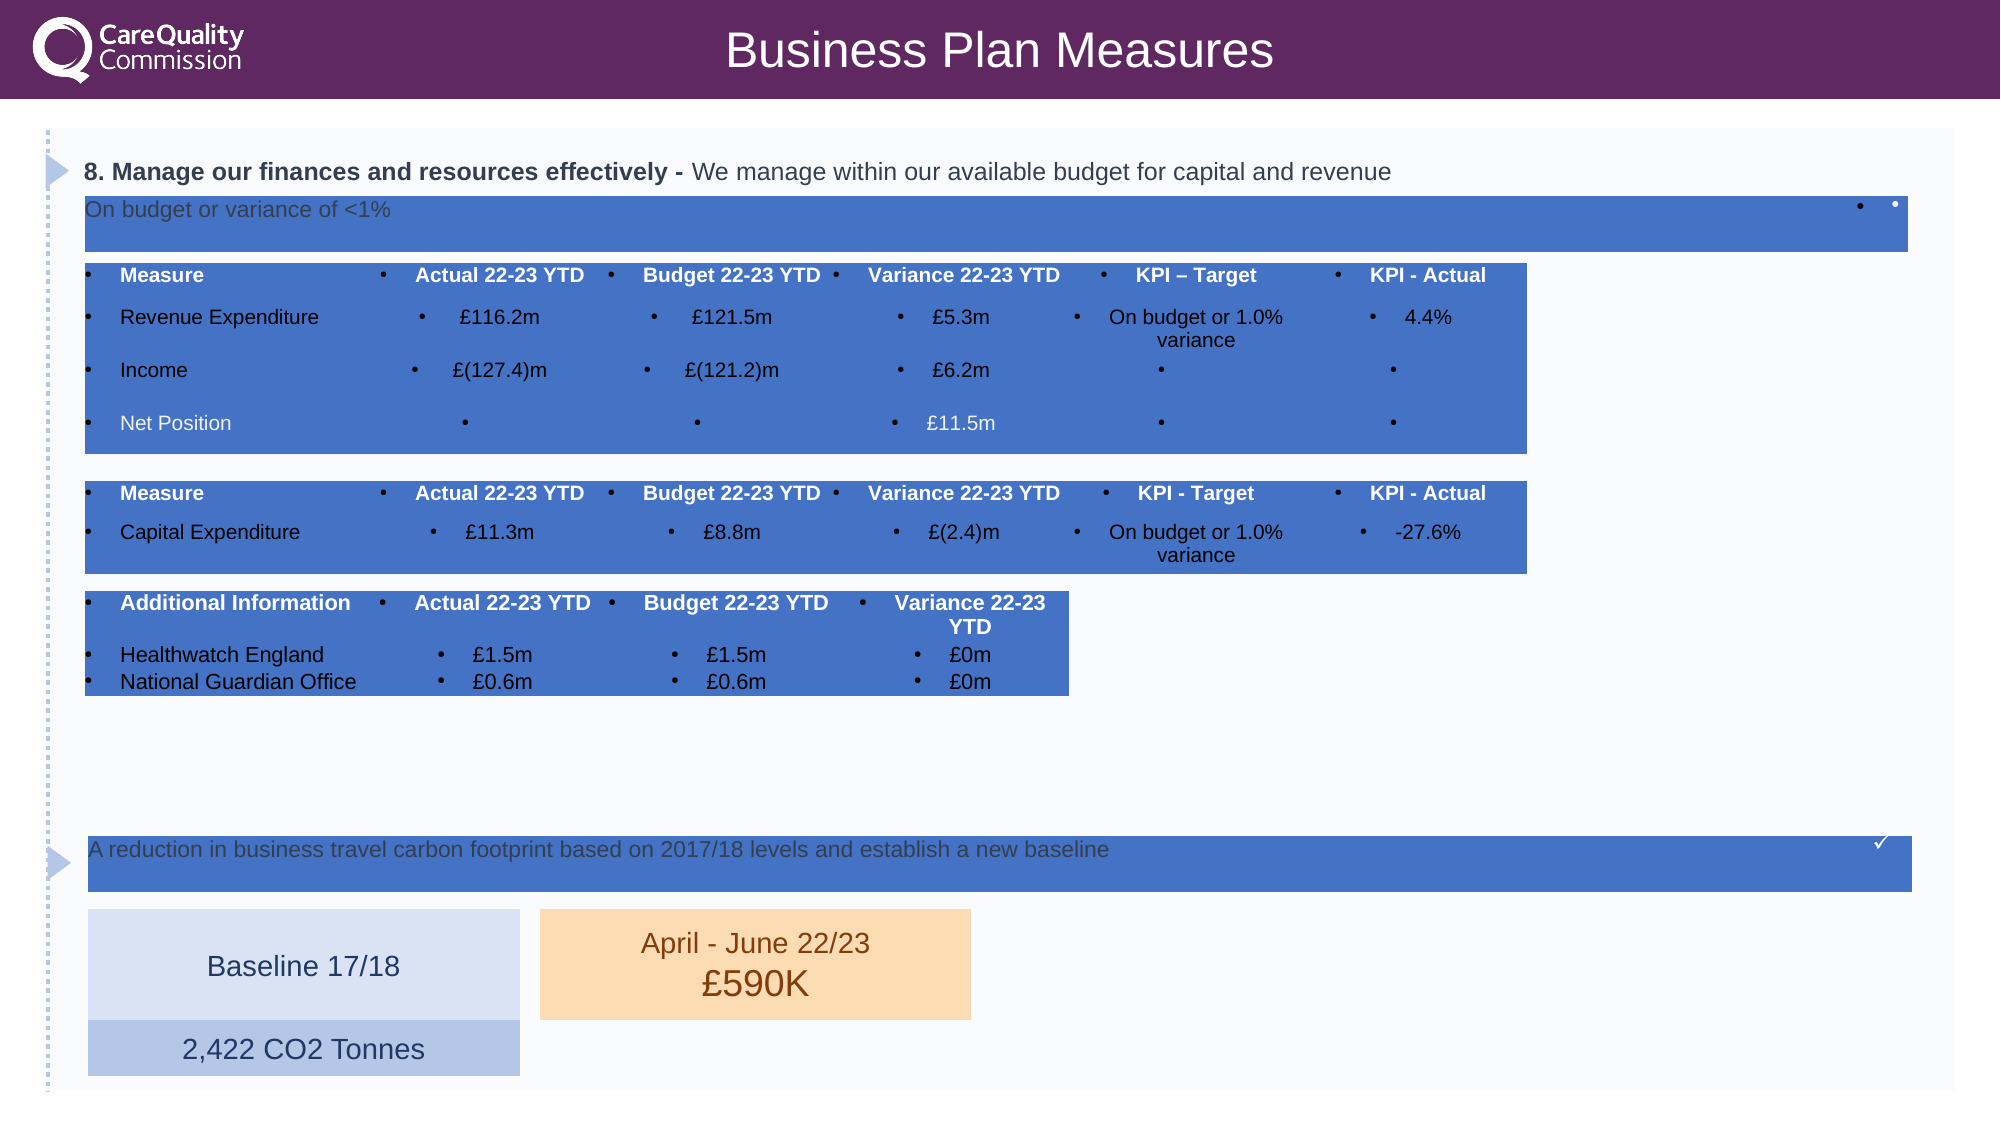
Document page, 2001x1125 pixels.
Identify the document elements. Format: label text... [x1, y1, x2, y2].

table_cell -27.6% [1295, 521, 1527, 574]
table_cell £(2.4)m [830, 521, 1062, 574]
table_header Measure [85, 481, 366, 521]
table_header KPI - Target [1062, 481, 1295, 521]
table_cell £6.2m [830, 359, 1062, 412]
table_cell £116.2m [366, 306, 598, 359]
table_header Variance 22-23 YTD [830, 481, 1062, 521]
table_cell Healthwatch England [85, 643, 368, 670]
table_cell Capital Expenditure [85, 521, 366, 574]
text_box April - June 22/23 £590K [540, 909, 971, 1020]
table_cell £(127.4)m [366, 359, 598, 412]
table_header  [1852, 836, 1912, 892]
table_header Budget 22-23 YTD [602, 591, 836, 643]
text_box Business Plan Measures [641, 9, 1358, 86]
table_header  [1848, 196, 1908, 252]
table_header Measure [85, 263, 366, 306]
table_cell £0m [836, 643, 1069, 670]
table_cell £0m [836, 670, 1069, 696]
table_cell On budget or 1.0% variance [1062, 306, 1295, 359]
table_header Actual 22-23 YTD [366, 481, 598, 521]
table_cell £0.6m [602, 670, 836, 696]
table_cell [1062, 412, 1295, 454]
table_header A reduction in business travel carbon footprint based on 2017/18 levels and establish a new baseline [88, 836, 1852, 892]
text_box 8. Manage our finances and resources effectively - We manage within our available budget for capital and revenue [69, 147, 1893, 194]
table_header On budget or variance of <1% [85, 196, 1848, 252]
table_cell £8.8m [598, 521, 830, 574]
table_cell £11.5m [830, 412, 1062, 454]
table_header Variance 22-23 YTD [830, 263, 1062, 306]
text_box [0, 0, 2000, 99]
table_cell 4.4% [1295, 306, 1527, 359]
table_cell [1295, 412, 1527, 454]
text_box 2,422 CO2 Tonnes [88, 1020, 520, 1076]
table_cell Revenue Expenditure [85, 306, 366, 359]
table_cell £(121.2)m [598, 359, 830, 412]
text_box [45, 128, 1955, 1091]
table_header KPI - Actual [1295, 263, 1527, 306]
table_cell £1.5m [368, 643, 602, 670]
text_box Baseline 17/18 [88, 909, 520, 1020]
table_cell [366, 412, 598, 454]
picture [32, 16, 245, 84]
table_cell On budget or 1.0% variance [1062, 521, 1295, 574]
table_header Budget 22-23 YTD [598, 263, 830, 306]
table_header KPI - Actual [1295, 481, 1527, 521]
table_cell [1295, 359, 1527, 412]
table_cell National Guardian Office [85, 670, 368, 696]
table_header KPI – Target [1062, 263, 1295, 306]
table_cell £0.6m [368, 670, 602, 696]
table_cell £121.5m [598, 306, 830, 359]
table_header Variance 22-23 YTD [836, 591, 1069, 643]
table_header Budget 22-23 YTD [598, 481, 830, 521]
table_header Actual 22-23 YTD [368, 591, 602, 643]
table_cell £11.3m [366, 521, 598, 574]
table_cell £1.5m [602, 643, 836, 670]
table_cell £5.3m [830, 306, 1062, 359]
table_cell Income [85, 359, 366, 412]
table_cell Net Position [85, 412, 366, 454]
table_cell [1062, 359, 1295, 412]
table_header Actual 22-23 YTD [366, 263, 598, 306]
table_cell [598, 412, 830, 454]
table_header Additional Information [85, 591, 368, 643]
